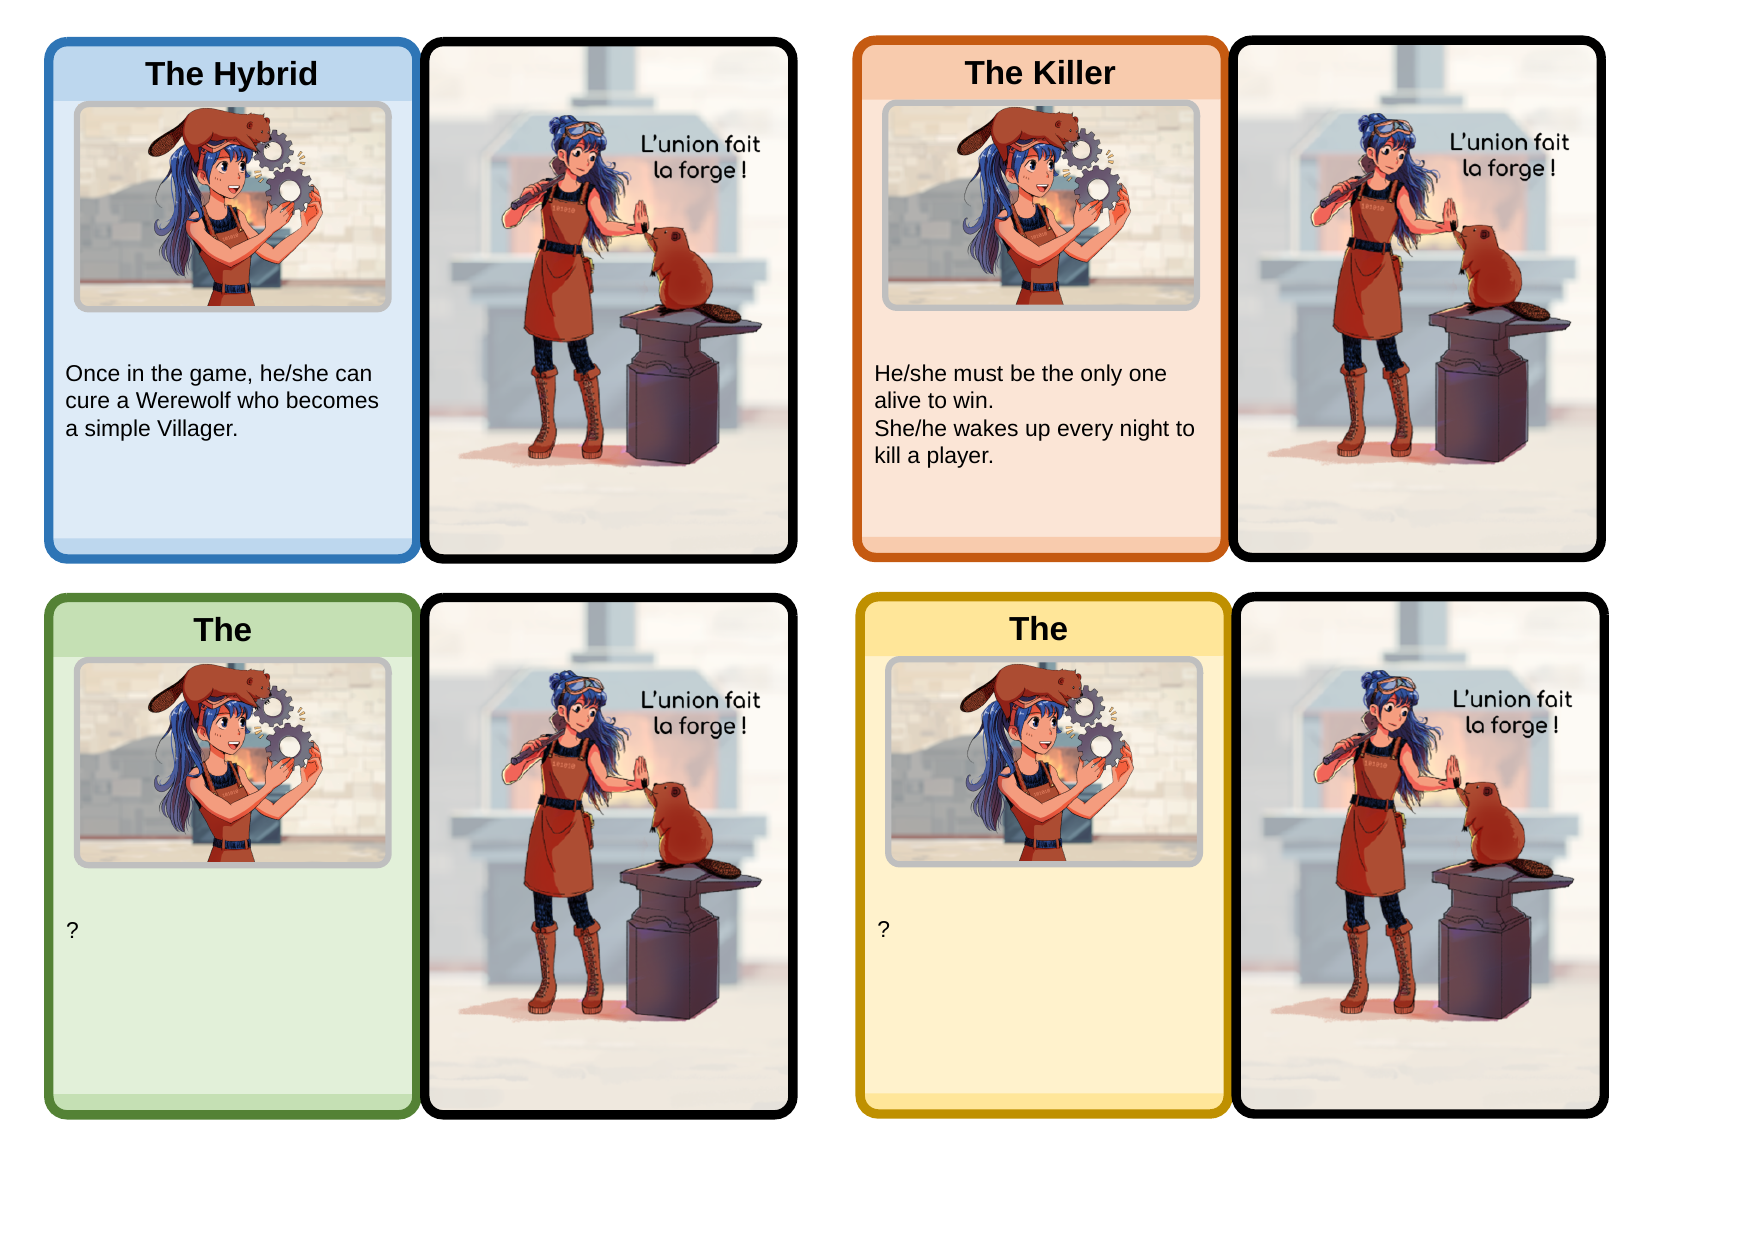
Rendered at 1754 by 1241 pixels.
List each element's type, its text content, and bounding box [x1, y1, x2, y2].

picture [81, 664, 385, 862]
picture [1241, 602, 1599, 1109]
picture [430, 47, 788, 554]
picture [889, 106, 1193, 304]
text_box [862, 531, 1220, 552]
text_box The [54, 603, 412, 657]
picture [430, 603, 788, 1110]
text_box ? [862, 907, 1225, 1088]
text_box Once in the game, he/she can cure a Werewolf who becomes a simple Villager. [50, 350, 413, 531]
picture [1238, 45, 1596, 552]
text_box [54, 657, 412, 908]
text_box The Killer [862, 45, 1220, 100]
text_box ? [50, 908, 414, 1089]
text_box [54, 1089, 412, 1110]
text_box The Hybrid [54, 47, 412, 101]
text_box [865, 656, 1223, 907]
text_box [54, 531, 412, 554]
text_box [54, 101, 412, 350]
text_box [865, 1088, 1223, 1109]
picture [892, 663, 1196, 861]
text_box He/she must be the only one alive to win. She/he wakes up every night to kill a player. [859, 350, 1222, 531]
text_box The [865, 602, 1223, 657]
picture [81, 108, 385, 306]
text_box [862, 100, 1220, 350]
